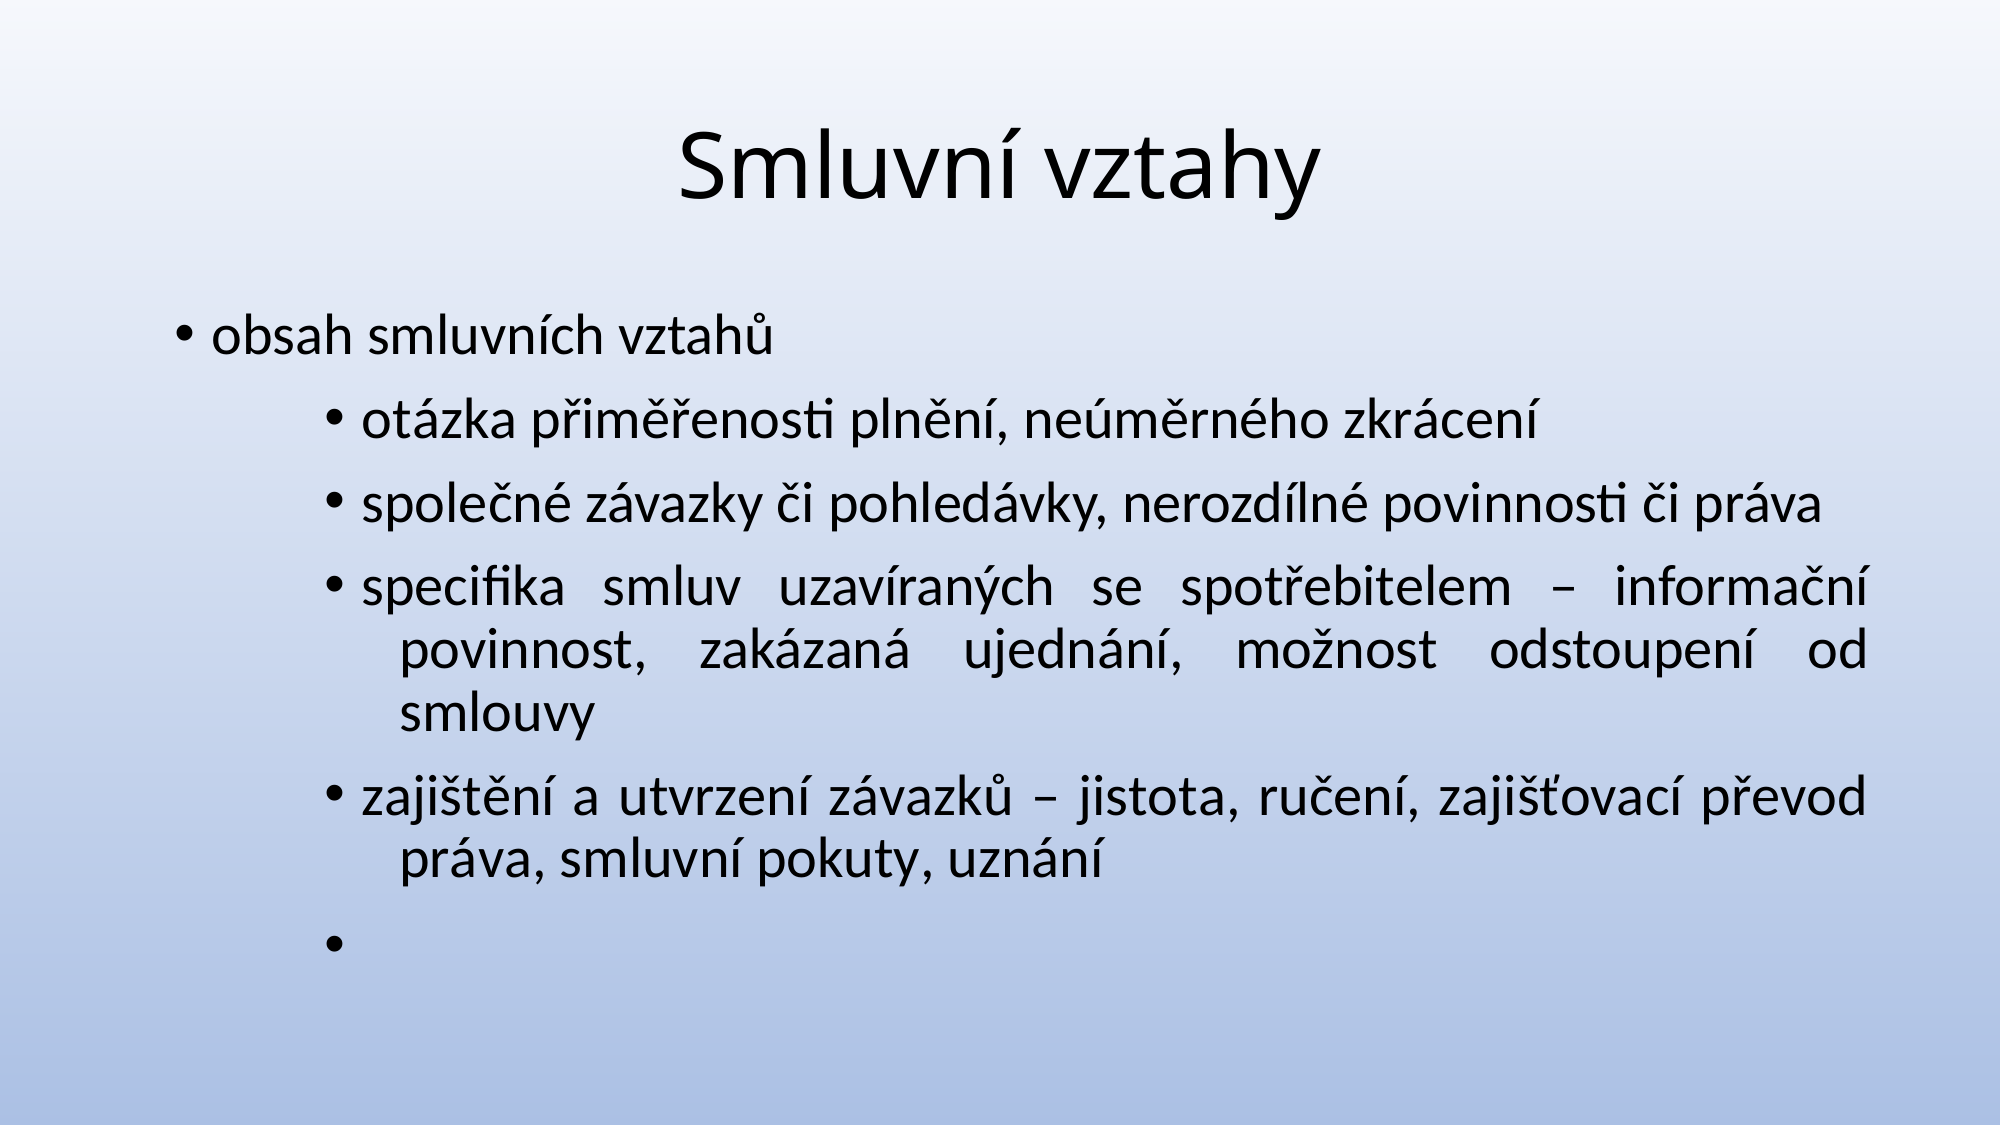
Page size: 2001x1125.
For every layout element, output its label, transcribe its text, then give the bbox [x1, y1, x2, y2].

text_box obsah smluvních vztahů otázka přiměřenosti plnění, neúměrného zkrácení společné závazky či pohledávky, nerozdílné povinnosti či práva specifika smluv uzavíraných se spotřebitelem – informační povinnost, zakázaná ujednání, možnost odstoupení od smlouvy zajištění a utvrzení závazků – jistota, ručení, zajišťovací převod práva, smluvní pokuty, uznání [159, 296, 1885, 1011]
title Smluvní vztahy [137, 59, 1863, 278]
